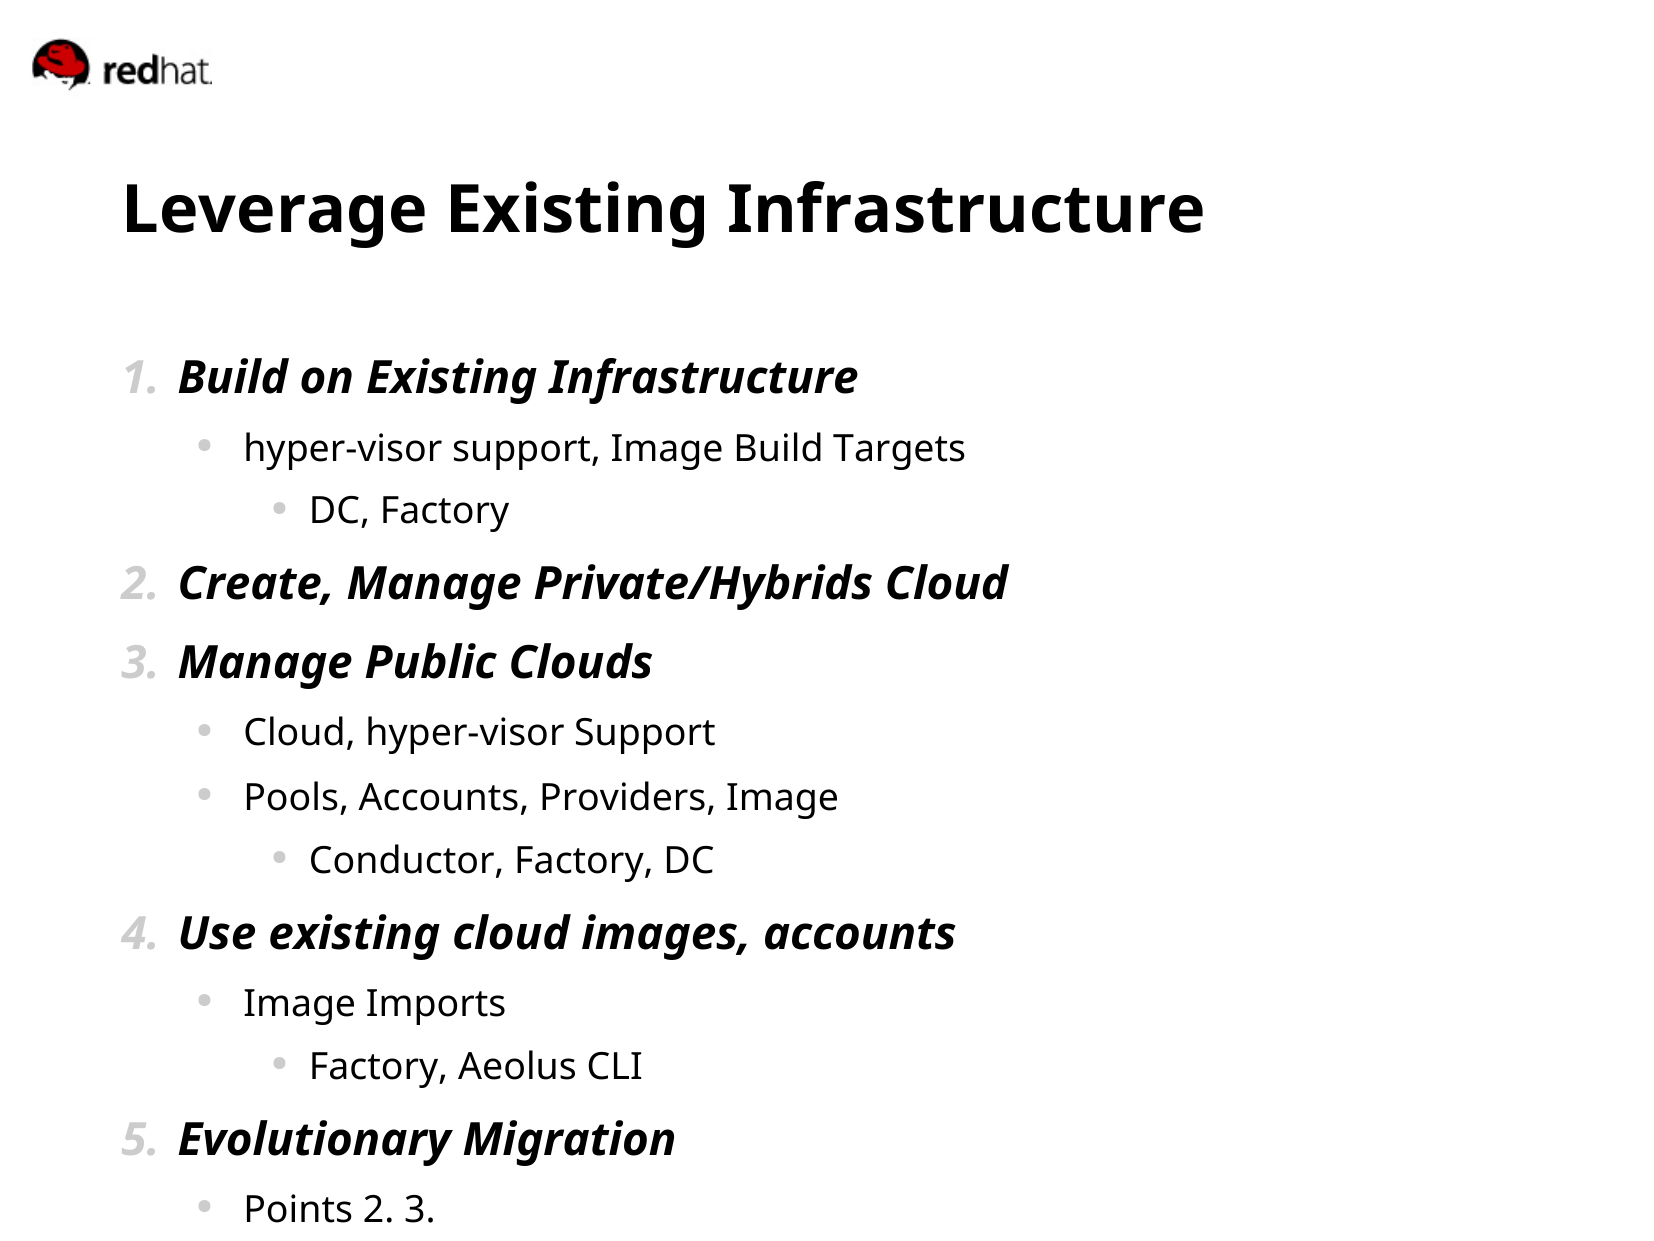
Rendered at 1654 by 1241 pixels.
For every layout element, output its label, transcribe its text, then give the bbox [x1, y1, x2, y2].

picture [31, 37, 212, 98]
list Build on Existing Infrastructure hyper-visor support, Image Build Targets DC, Factory Create, Manage Private/Hybrids Cloud Manage Public Clouds Cloud, hyper-visor Support Pools, Accounts, Providers, Image Conductor, Factory, DC Use existing cloud images, accounts Image Imports Factory, Aeolus CLI Evolutionary Migration Points 2. 3. [121, 344, 1534, 1223]
title Leverage Existing Infrastructure [121, 102, 1534, 310]
